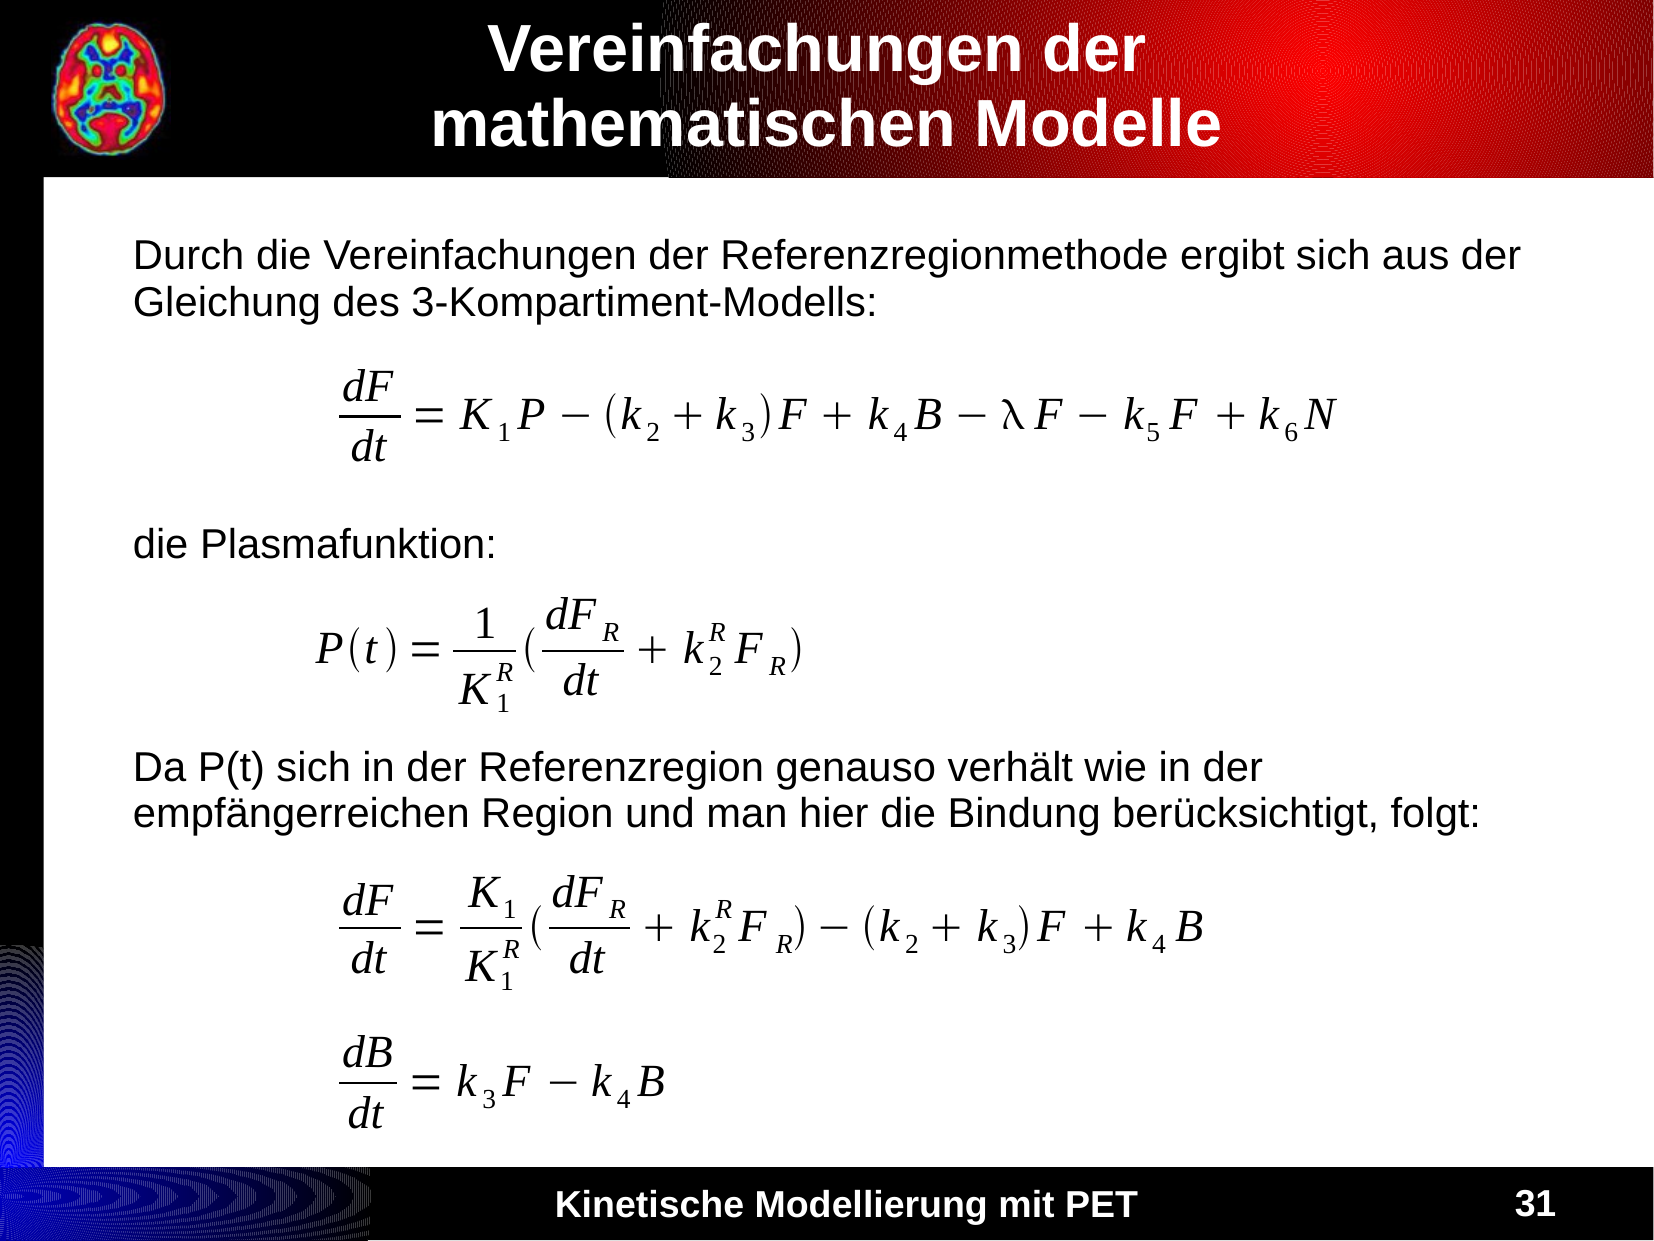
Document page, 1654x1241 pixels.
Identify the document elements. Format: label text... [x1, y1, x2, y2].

chart [324, 866, 1213, 999]
chart [301, 589, 814, 721]
text_box 55 [1422, 1175, 1649, 1234]
text_box Kinetische Modellierung mit PET [512, 1176, 1182, 1235]
text_box [0, 0, 1654, 1241]
title Vereinfachungen der mathematischen Modelle [115, 10, 1539, 161]
text_box Durch die Vereinfachungen der Referenzregionmethode ergibt sich aus der Gleichung des 3-Kompartiment-Modells: [118, 224, 1565, 333]
text_box Da P(t) sich in der Referenzregion genauso verhält wie in der empfängerreichen Region und man hier die Bindung berücksichtigt, folgt: [118, 736, 1595, 845]
picture [51, 17, 115, 160]
chart [324, 1027, 677, 1140]
chart [324, 360, 1347, 473]
text_box die Plasmafunktion: [118, 513, 1418, 576]
